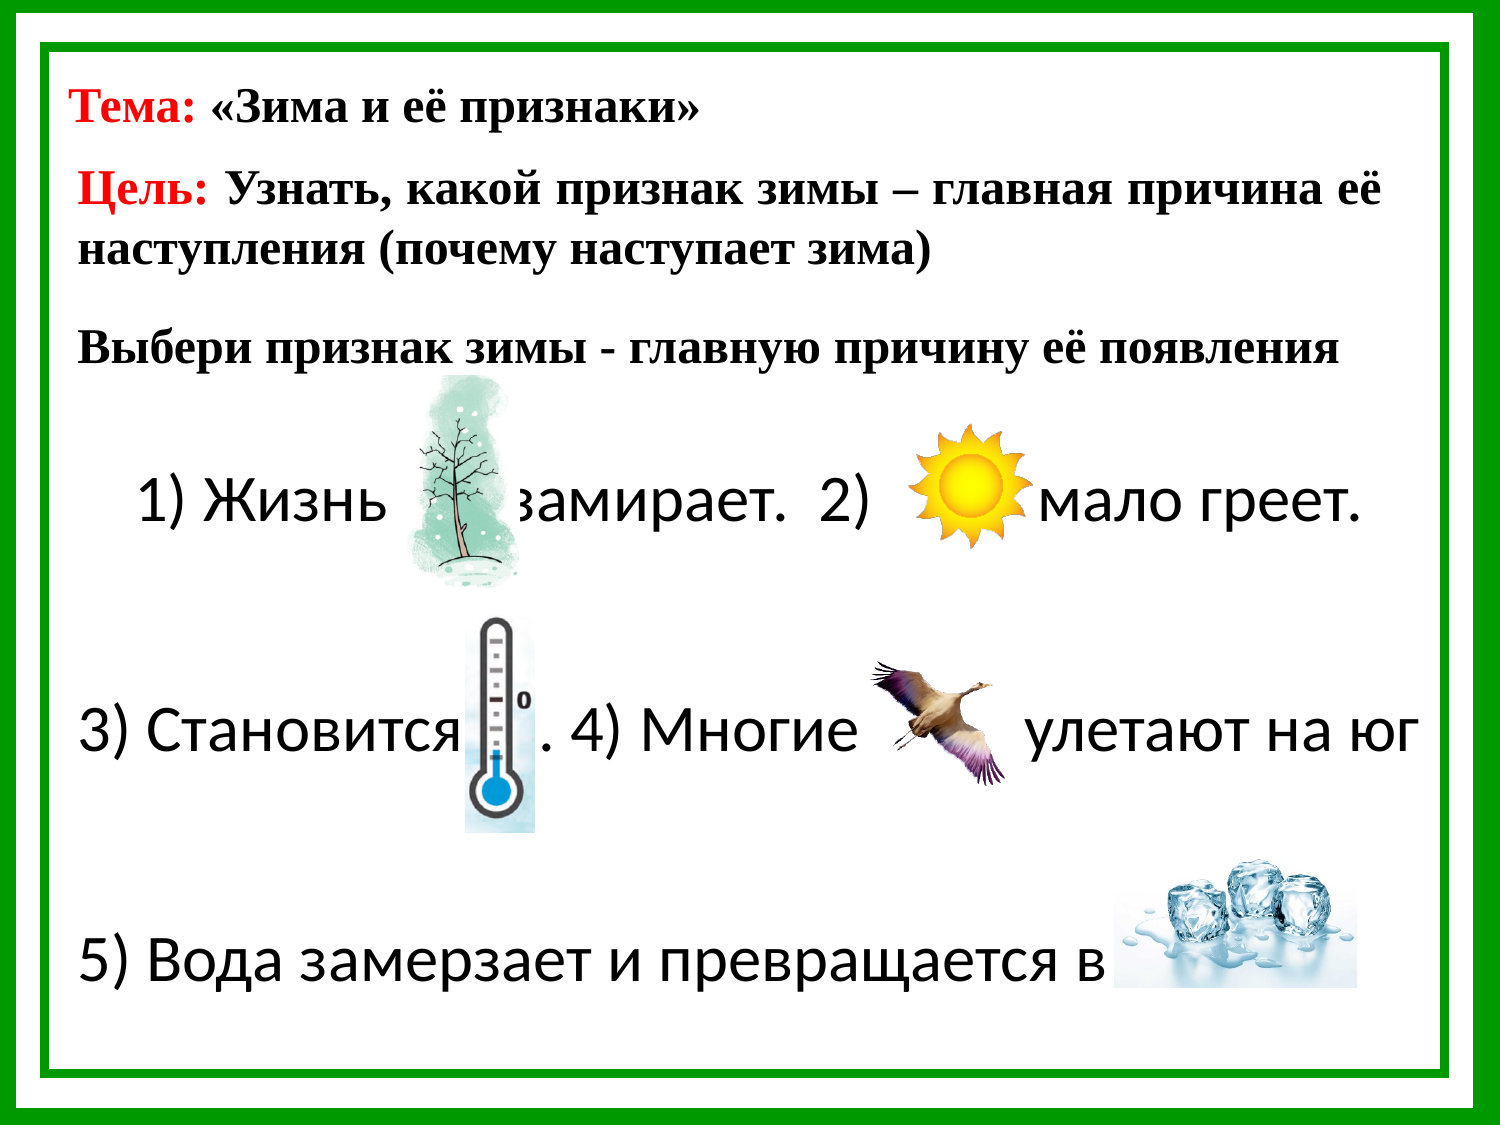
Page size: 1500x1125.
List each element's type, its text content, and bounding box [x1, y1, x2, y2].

picture [904, 420, 1034, 553]
picture [406, 375, 521, 588]
text_box 1) Жизнь замирает. 2) мало греет. 3) Становится . 4) Многие улетают на юг 5) Вода замерзает и превращается в [1449, 304, 1456, 1047]
text_box 1) Жизнь замирает. 2) мало греет. 3) Становится . 4) Многие улетают на юг 5) Вода замерзает и превращается в [62, 304, 1440, 1047]
picture [1114, 852, 1358, 988]
text_box Выбери признак зимы - главную причину её появления [62, 306, 1412, 383]
picture [870, 661, 1005, 786]
text_box Цель: Узнать, какой признак зимы – главная причина её наступления (почему наступает зима) [62, 146, 1412, 284]
text_box Тема: «Зима и её признаки» [53, 65, 1406, 142]
picture [465, 614, 535, 833]
